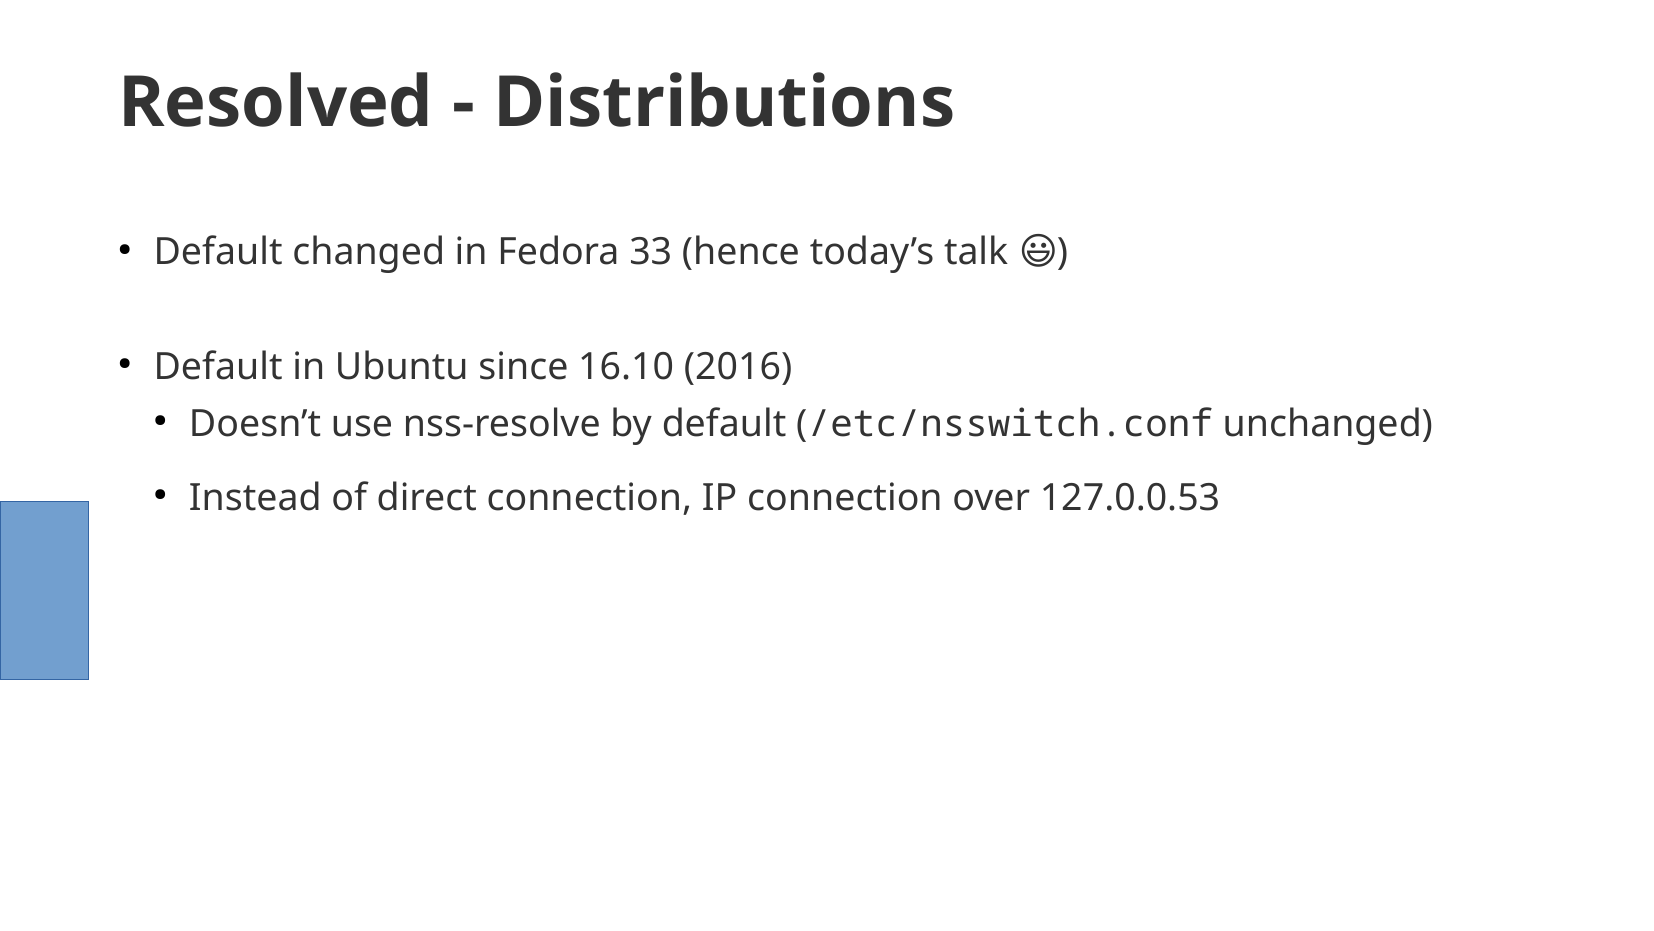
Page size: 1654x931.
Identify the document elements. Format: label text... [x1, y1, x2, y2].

list Default changed in Fedora 33 (hence today’s talk 😃) Default in Ubuntu since 16.10 (2016) Doesn’t use nss-resolve by default (/etc/nsswitch.conf unchanged) Instead of direct connection, IP connection over 127.0.0.53 [118, 225, 1536, 827]
title Resolved - Distributions [118, 10, 1536, 188]
